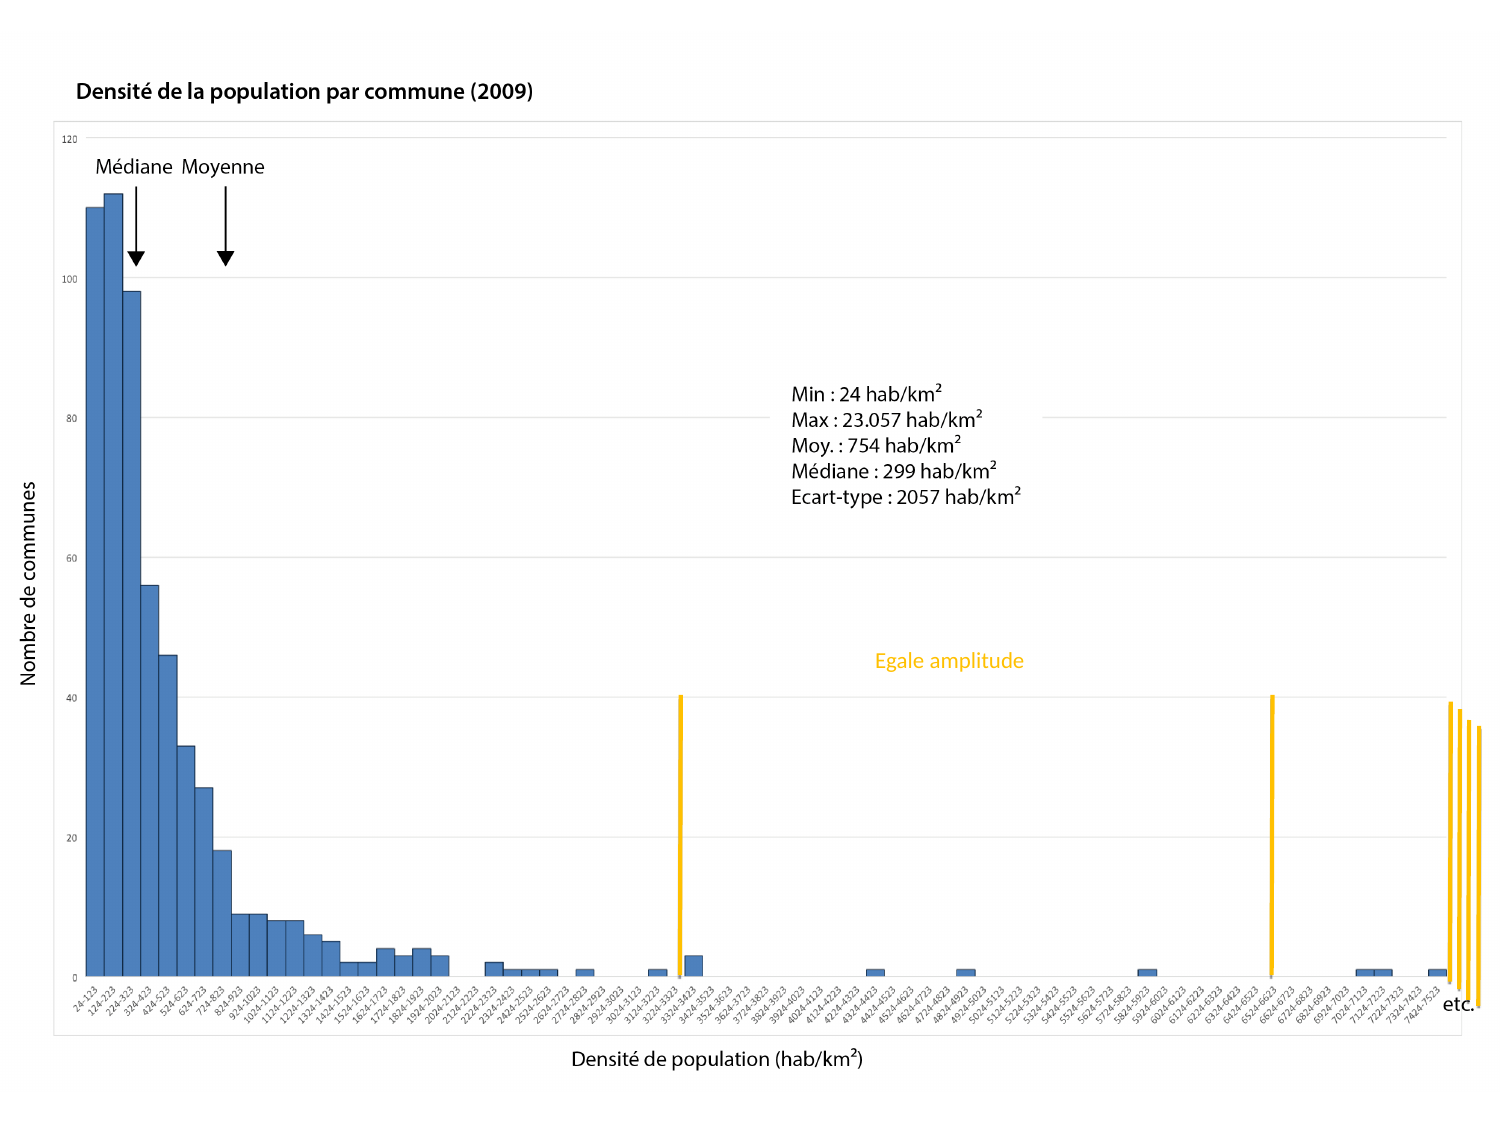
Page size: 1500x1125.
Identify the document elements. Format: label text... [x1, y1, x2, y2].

text_box Egale amplitude [860, 638, 1040, 681]
picture [0, 31, 1500, 1092]
